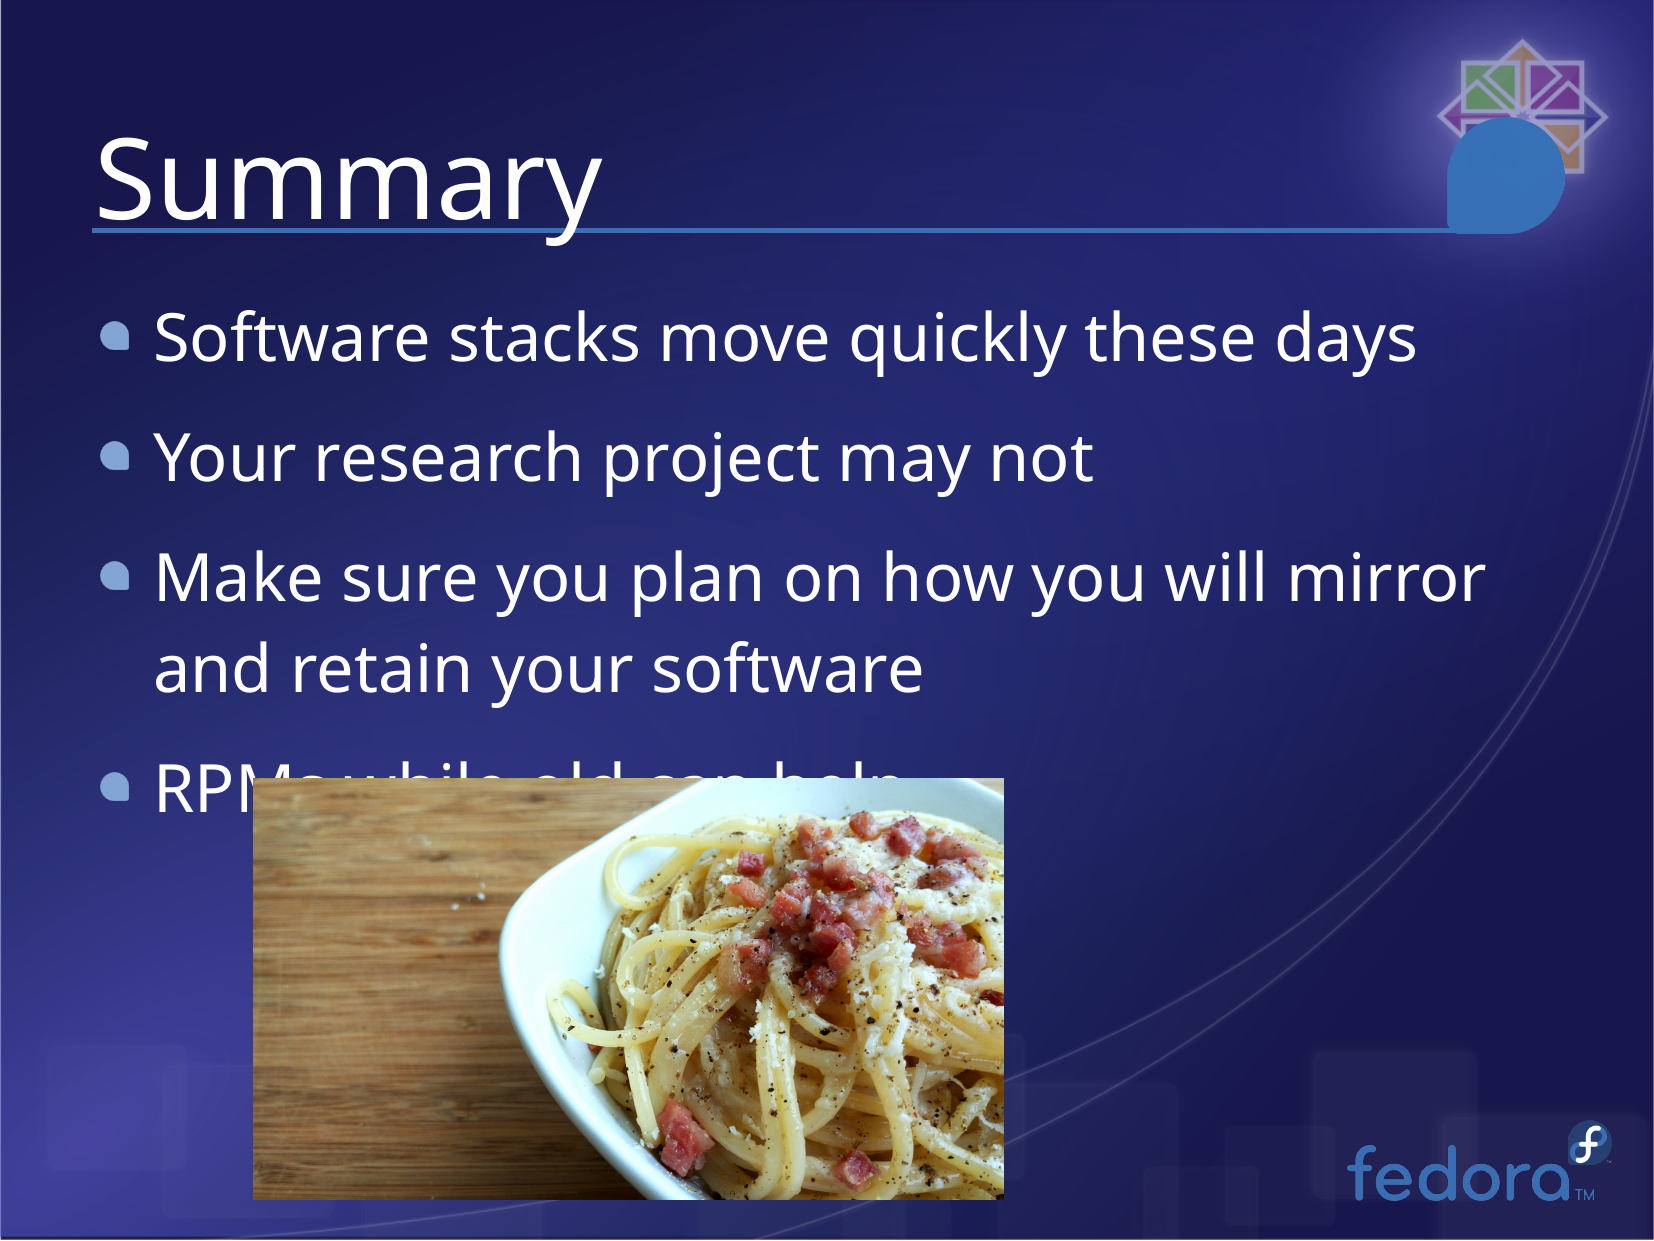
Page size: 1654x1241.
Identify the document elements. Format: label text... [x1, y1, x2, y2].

list Software stacks move quickly these days Your research project may not Make sure you plan on how you will mirror and retain your software RPMs while old can help [82, 290, 1571, 921]
title Summary [94, 88, 1425, 263]
picture [0, 0, 1654, 1241]
